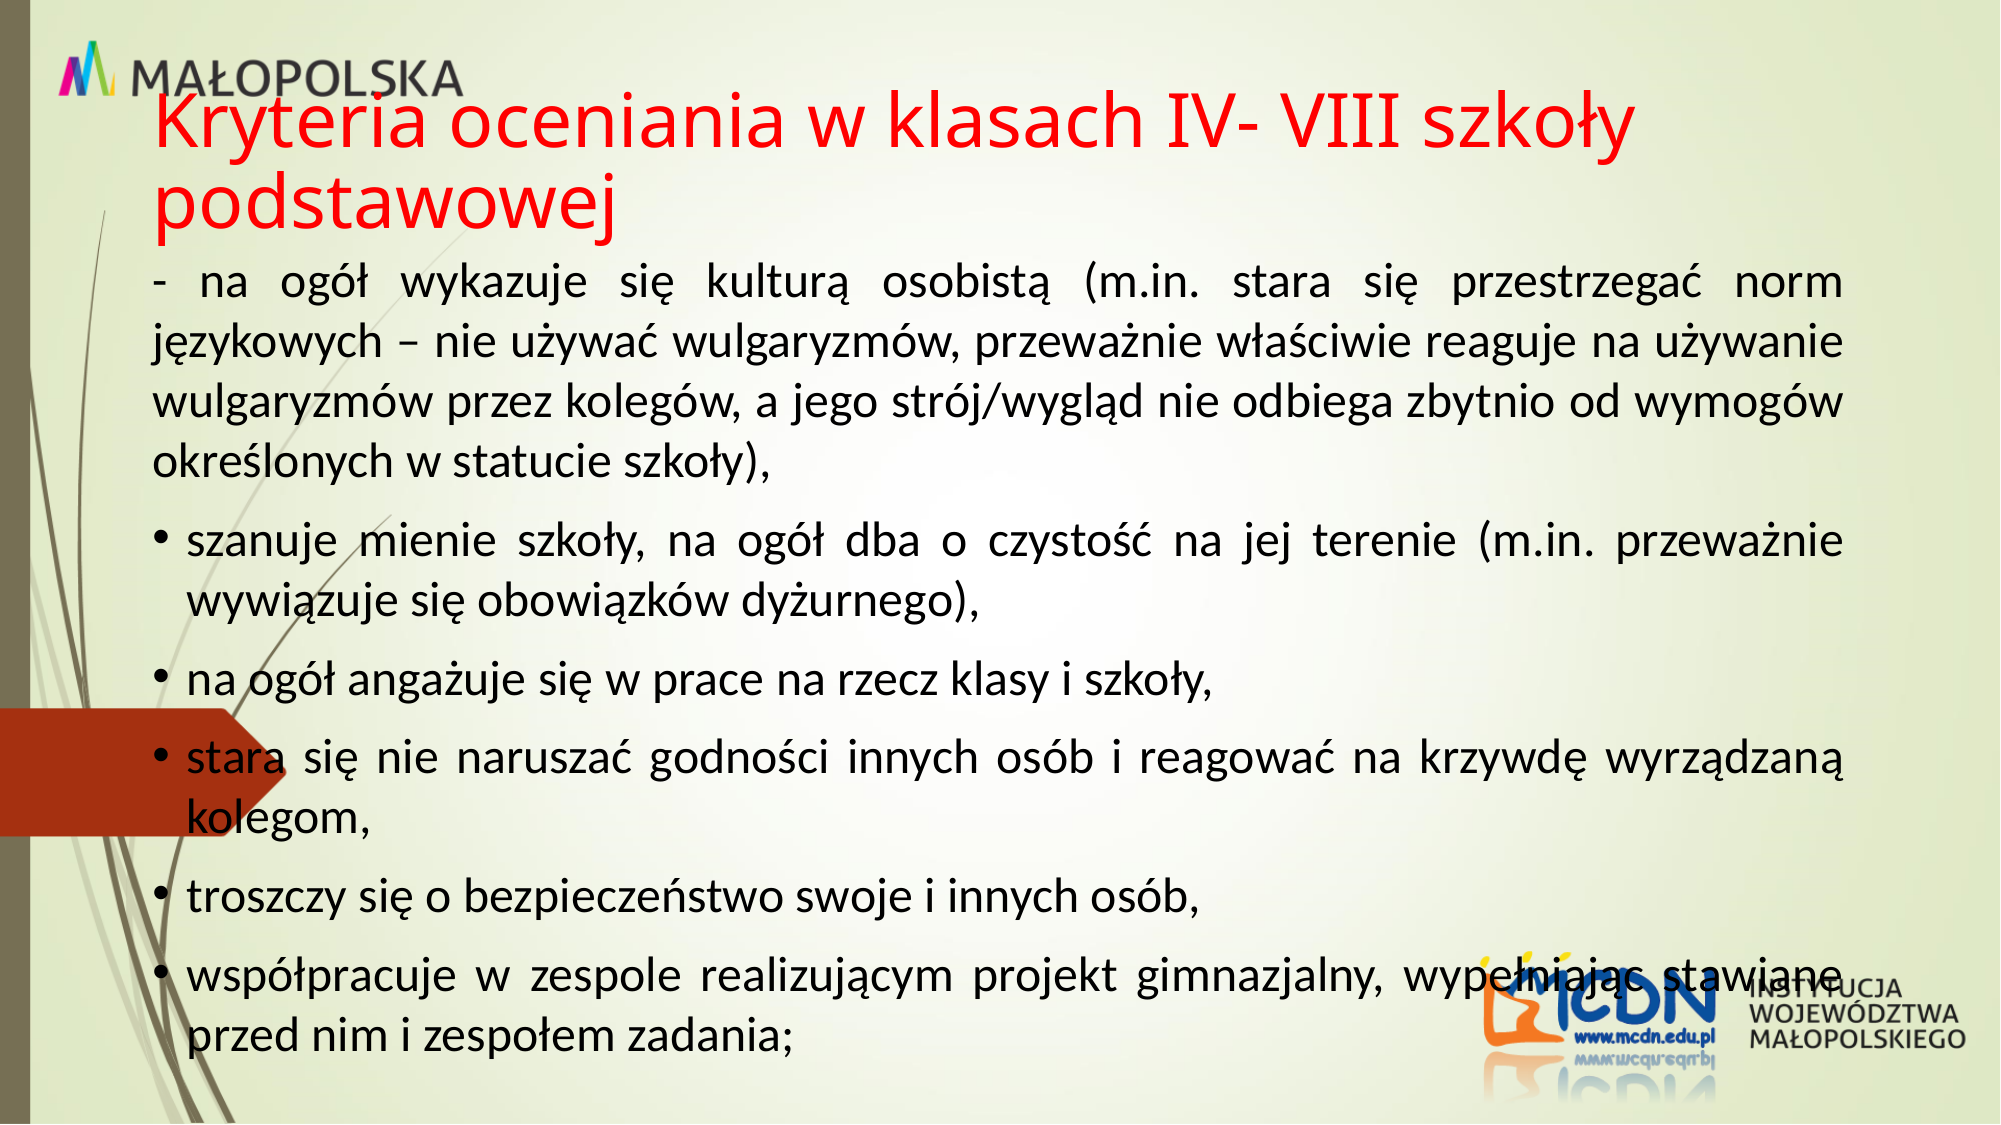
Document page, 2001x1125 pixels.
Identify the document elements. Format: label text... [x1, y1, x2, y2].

list - na ogół wykazuje się kulturą osobistą (m.in. stara się przestrzegać norm językowych – nie używać wulgaryzmów, przeważnie właściwie reaguje na używanie wulgaryzmów przez kolegów, a jego strój/wygląd nie odbiega zbytnio od wymogów określonych w statucie szkoły), szanuje mienie szkoły, na ogół dba o czystość na jej terenie (m.in. przeważnie wywiązuje się obowiązków dyżurnego), na ogół angażuje się w prace na rzecz klasy i szkoły, stara się nie naruszać godności innych osób i reagować na krzywdę wyrządzaną kolegom, troszczy się o bezpieczeństwo swoje i innych osób, współpracuje w zespole realizującym projekt gimnazjalny, wypełniając stawiane przed nim i zespołem zadania; [137, 239, 1863, 1074]
picture [0, 0, 2001, 1125]
title Kryteria oceniania w klasach IV- VIII szkoły podstawowej [137, 55, 1863, 239]
